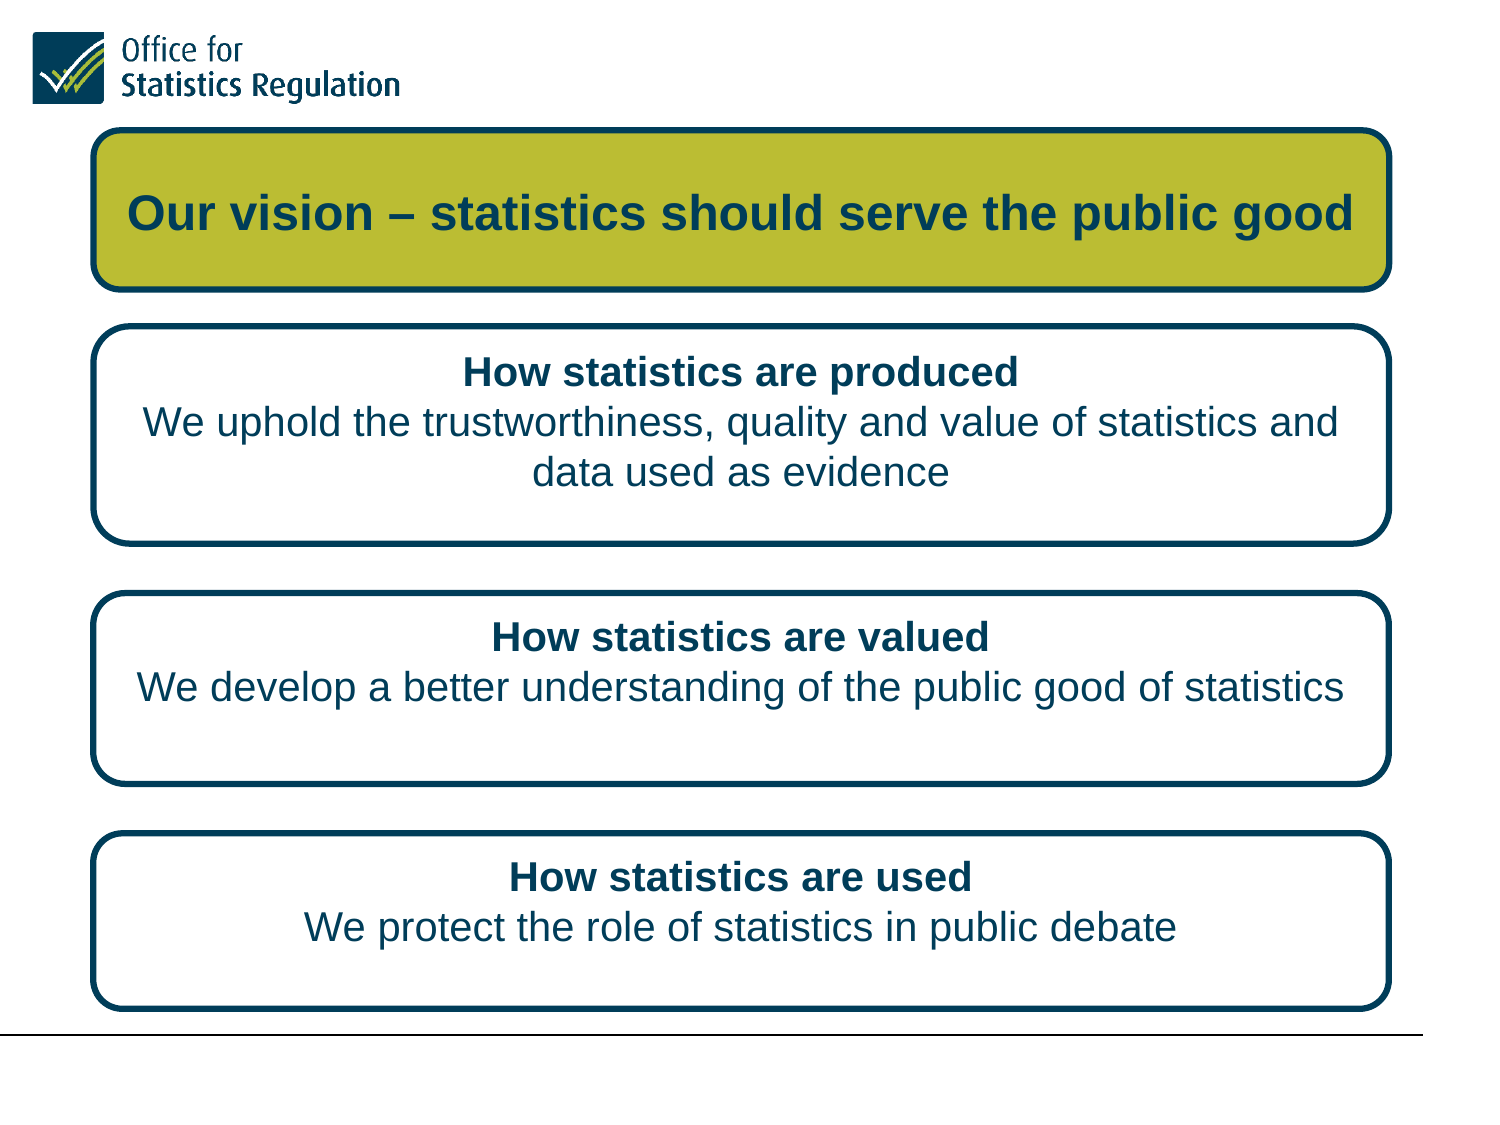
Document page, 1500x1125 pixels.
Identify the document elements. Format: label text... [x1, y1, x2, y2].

text_box How statistics are used We protect the role of statistics in public debate [93, 833, 1389, 1009]
text_box Our vision – statistics should serve the public good [93, 130, 1390, 290]
text_box How statistics are valued We develop a better understanding of the public good of statistics [93, 593, 1389, 784]
text_box How statistics are produced We uphold the trustworthiness, quality and value of statistics and data used as evidence [93, 326, 1390, 544]
